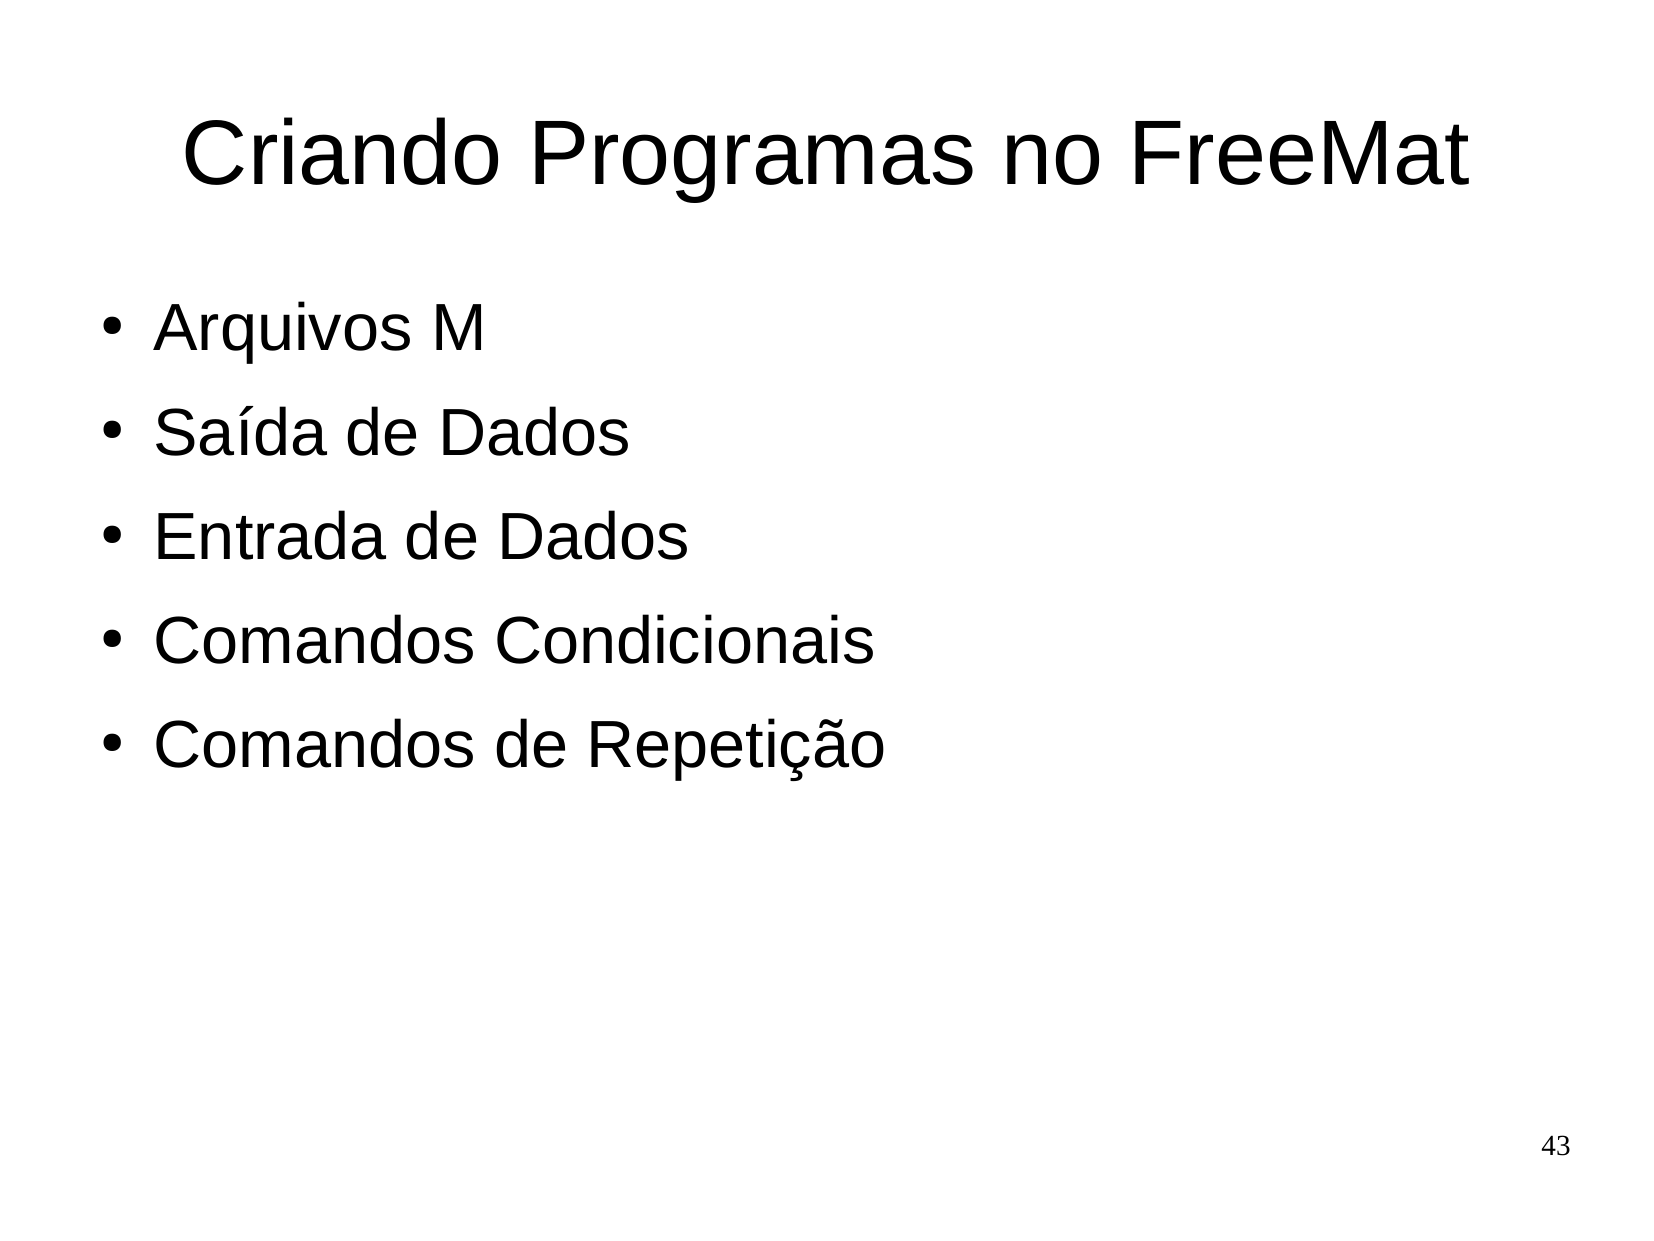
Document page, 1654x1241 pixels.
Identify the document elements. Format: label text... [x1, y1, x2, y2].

list Arquivos M Saída de Dados Entrada de Dados Comandos Condicionais Comandos de Repetição [82, 290, 1571, 1010]
title Criando Programas no FreeMat [82, 49, 1571, 257]
